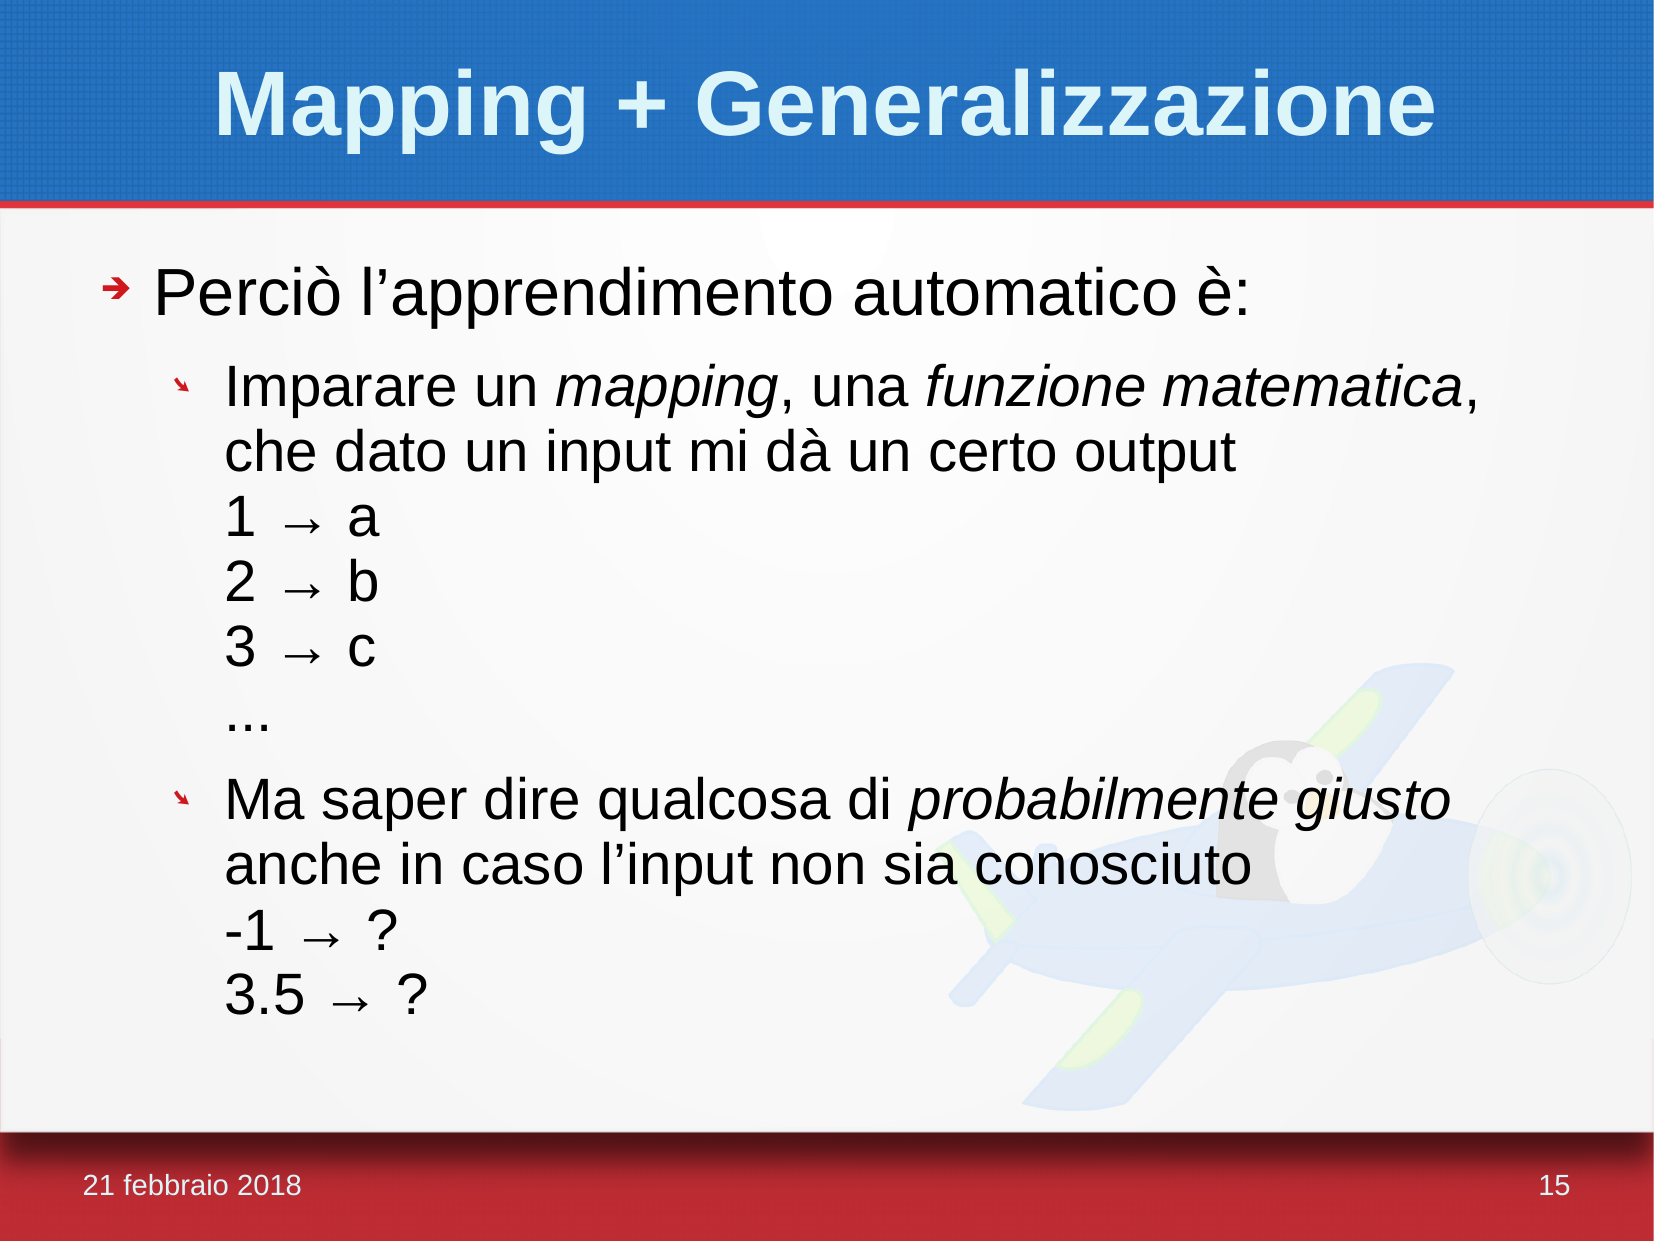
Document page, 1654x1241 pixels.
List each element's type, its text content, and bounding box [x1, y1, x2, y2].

picture [0, 0, 1654, 1241]
title Mapping + Generalizzazione [82, 20, 1571, 186]
list Perciò l’apprendimento automatico è: Imparare un mapping, una funzione matematica, che dato un input mi dà un certo output 1 → a 2 → b 3 → c ... Ma saper dire qualcosa di probabilmente giusto anche in caso l’input non sia conosciuto -1 → ? 3.5 → ? [82, 255, 1571, 1081]
